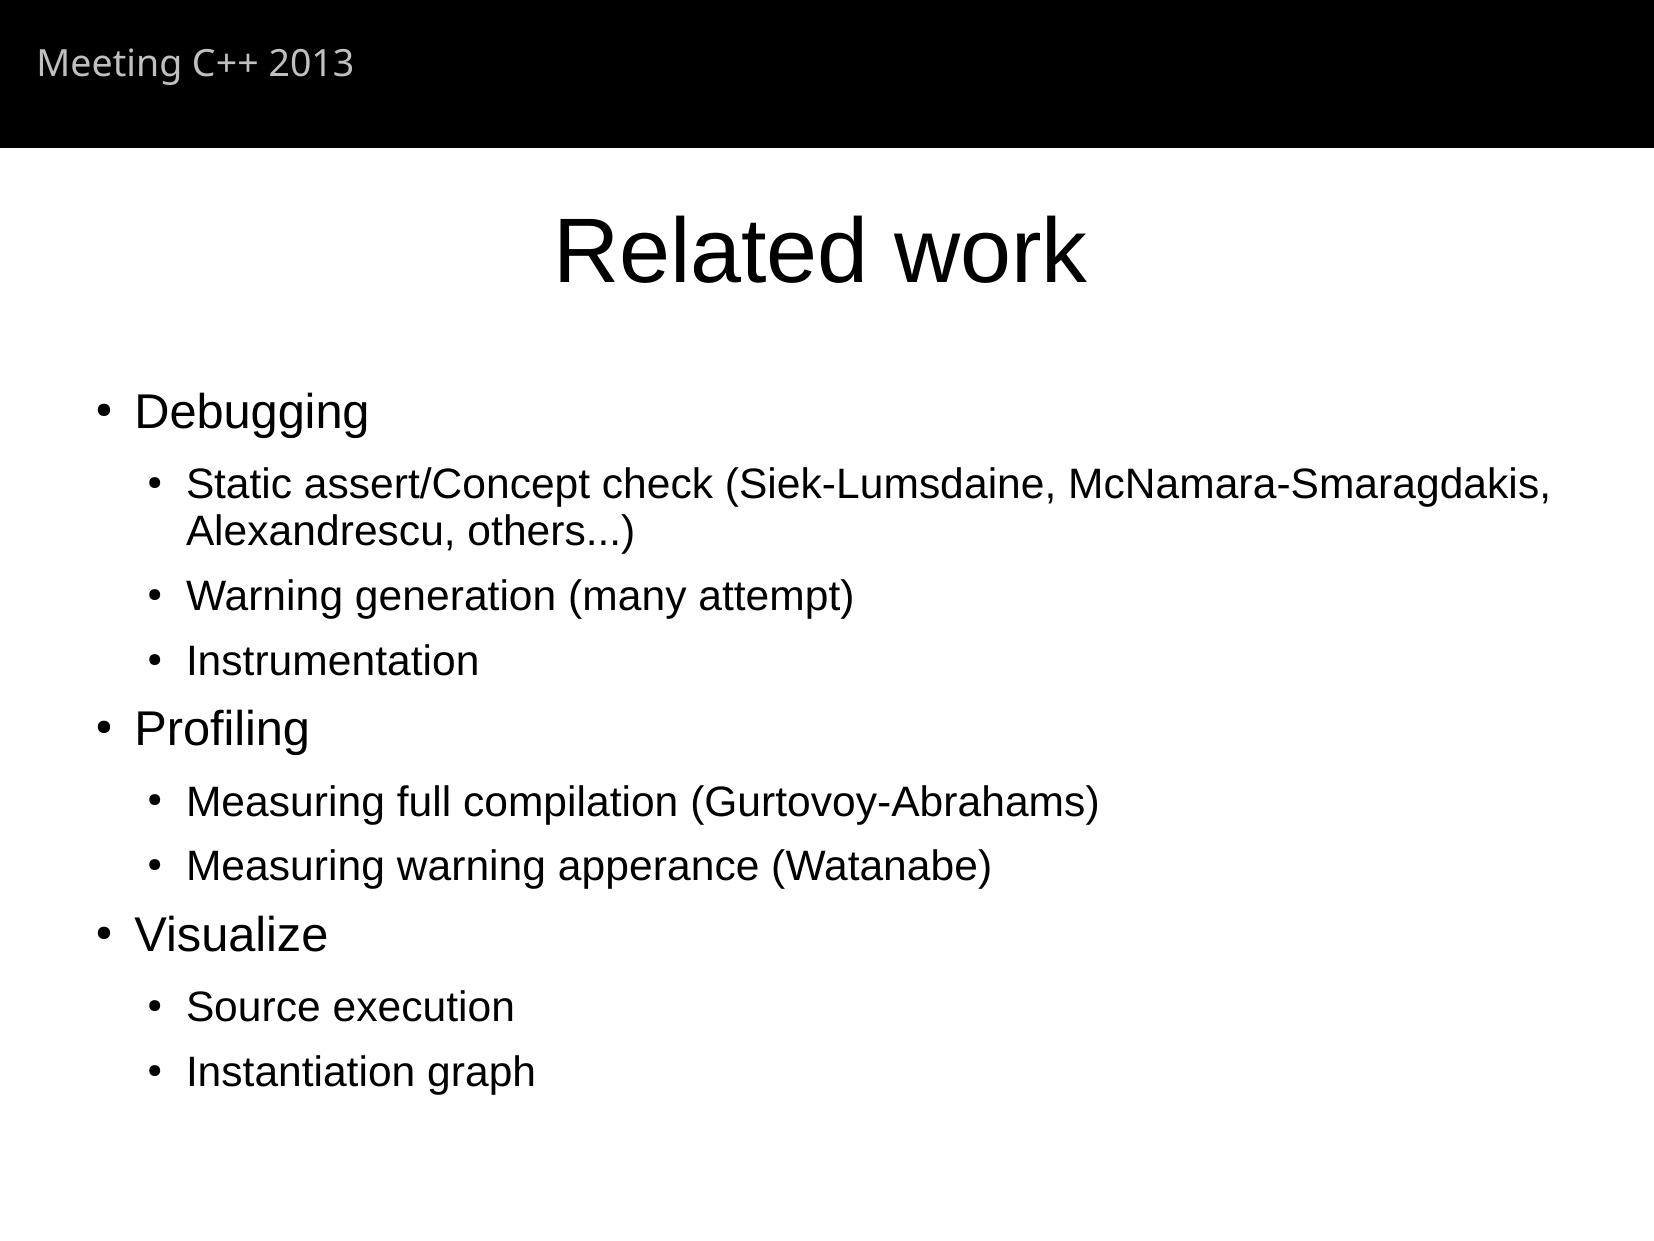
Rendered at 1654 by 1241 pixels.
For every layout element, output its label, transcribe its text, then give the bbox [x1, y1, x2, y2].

title Related work [76, 147, 1565, 355]
list Debugging Static assert/Concept check (Siek-Lumsdaine, McNamara-Smaragdakis, Alexandrescu, others...) Warning generation (many attempt) Instrumentation Profiling Measuring full compilation (Gurtovoy-Abrahams) Measuring warning apperance (Watanabe) Visualize Source execution Instantiation graph [82, 383, 1571, 1104]
